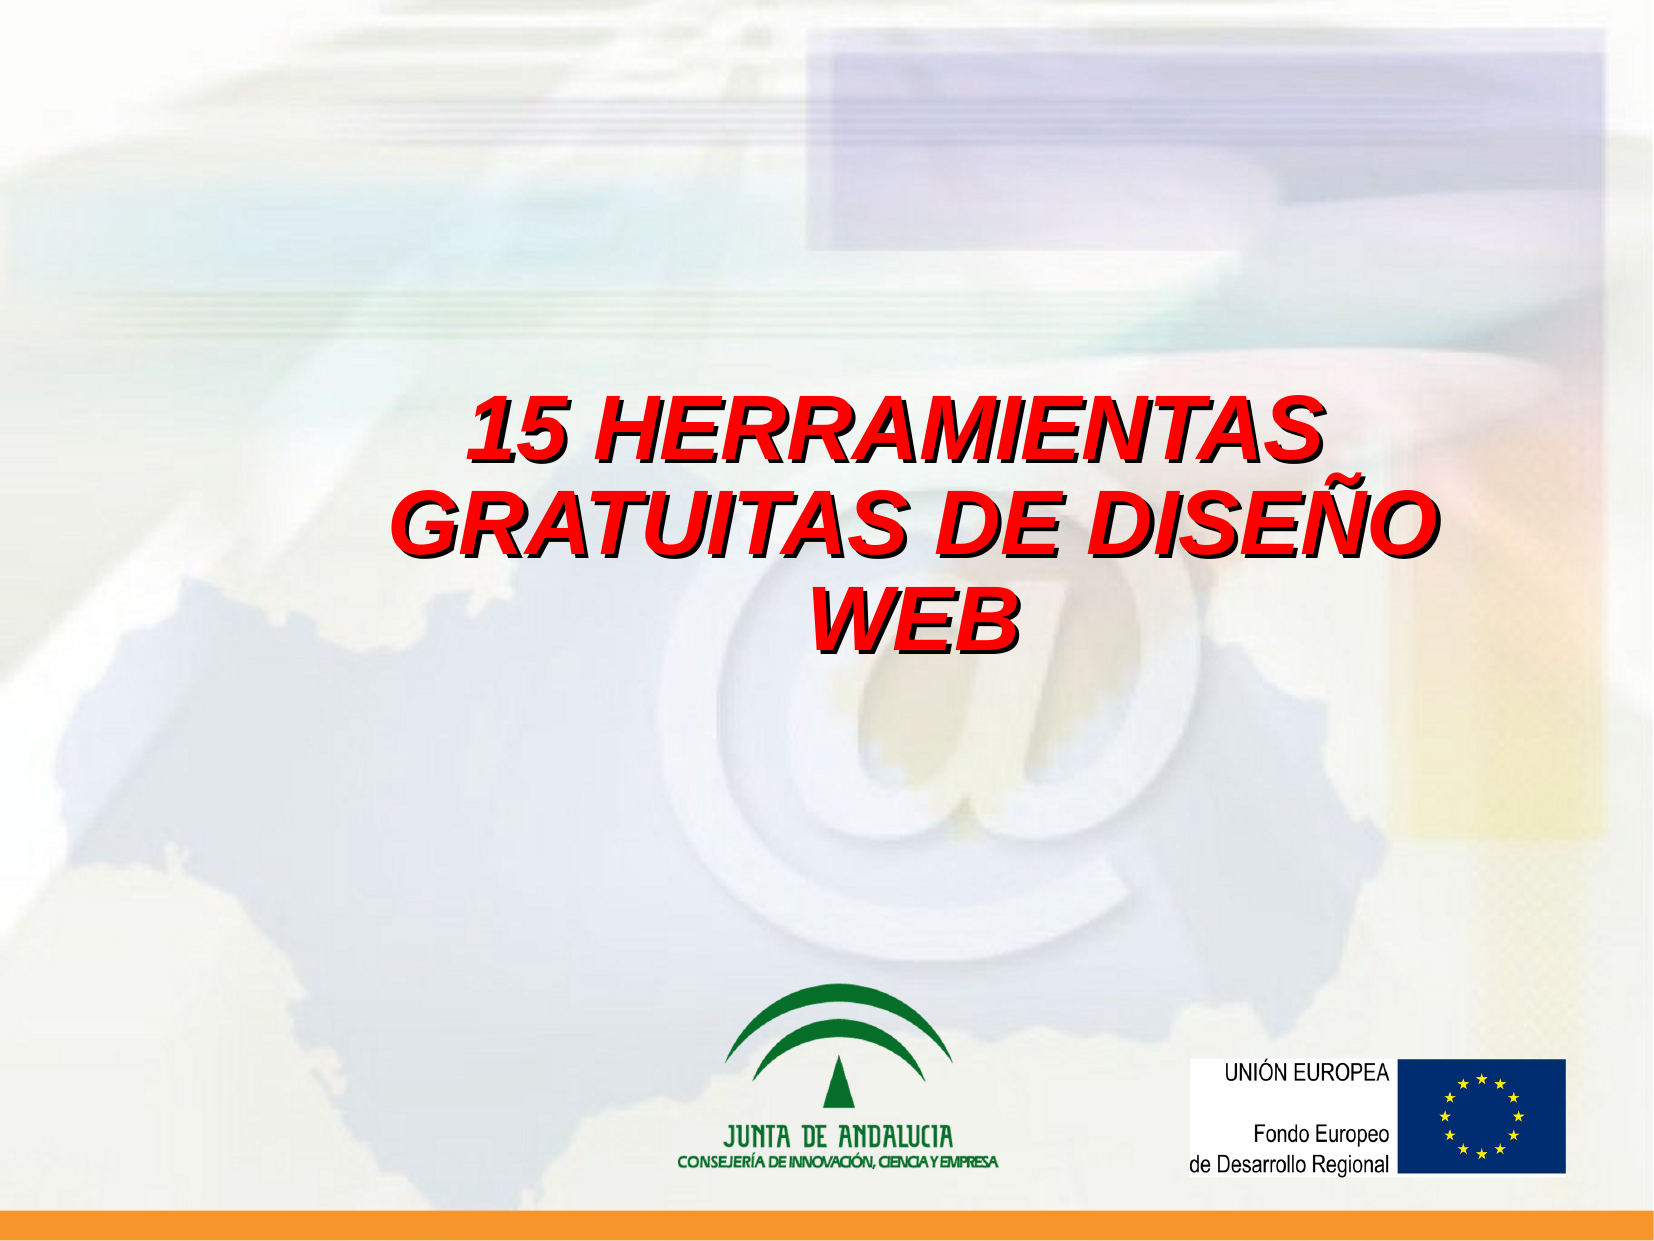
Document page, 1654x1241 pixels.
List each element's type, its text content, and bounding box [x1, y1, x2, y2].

title 15 HERRAMIENTAS GRATUITAS DE DISEÑO WEB [125, 379, 1525, 673]
picture [0, 0, 1654, 1210]
